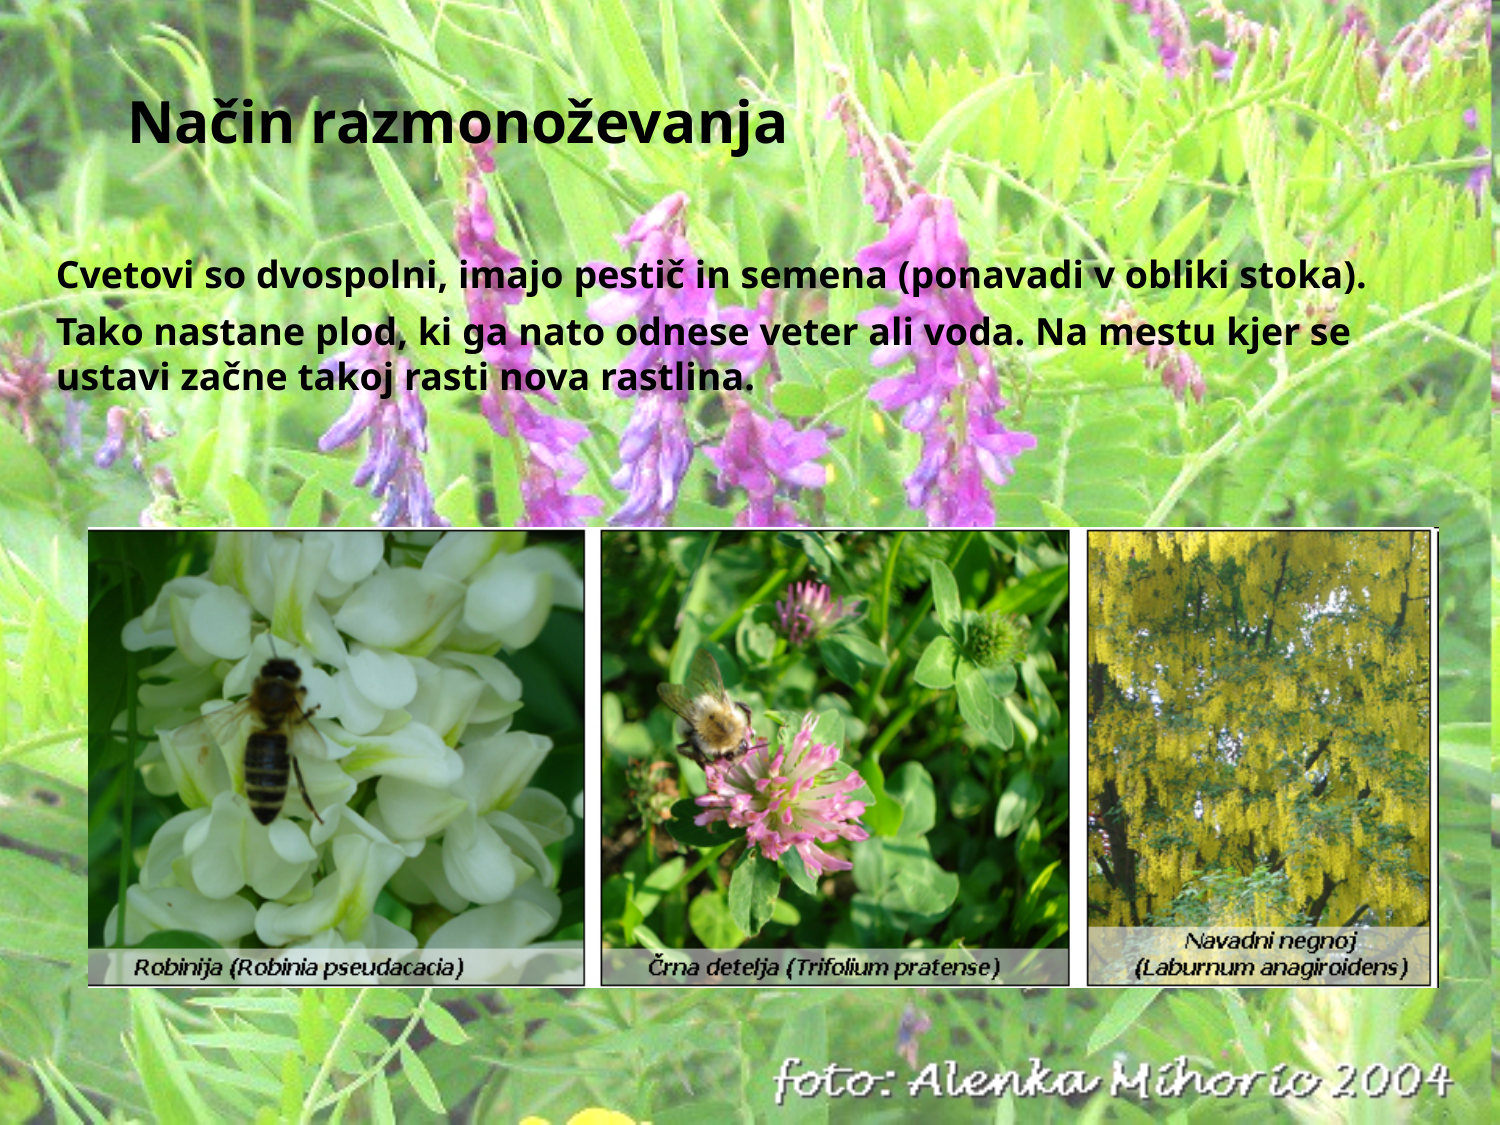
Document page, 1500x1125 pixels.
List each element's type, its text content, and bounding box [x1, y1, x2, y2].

text_box Način razmonoževanja [64, 78, 851, 172]
picture [0, 0, 1500, 1125]
text_box Cvetovi so dvospolni, imajo pestič in semena (ponavadi v obliki stoka). Tako nastane plod, ki ga nato odnese veter ali voda. Na mestu kjer se ustavi začne takoj rasti nova rastlina. [41, 243, 1447, 406]
